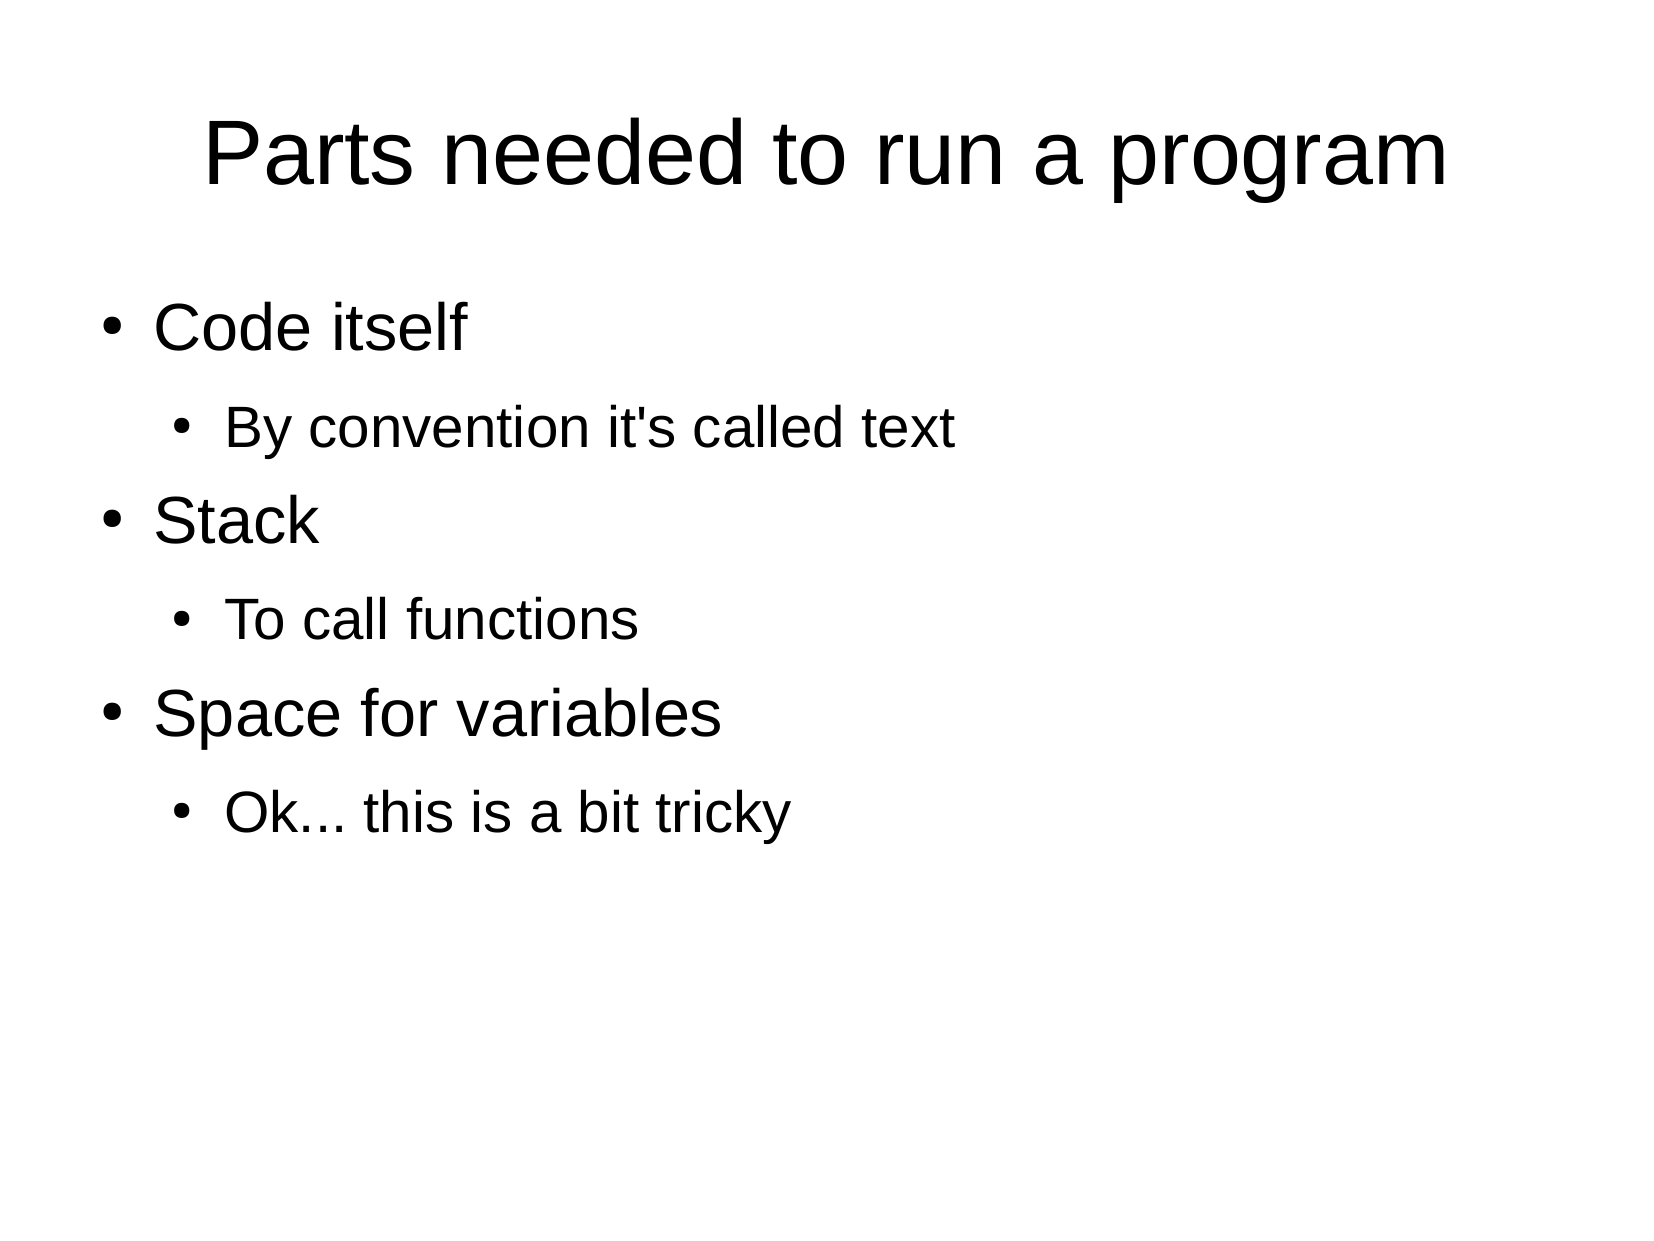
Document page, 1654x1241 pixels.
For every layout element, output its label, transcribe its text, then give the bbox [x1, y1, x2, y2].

list Code itself By convention it's called text Stack To call functions Space for variables Ok... this is a bit tricky [82, 290, 1571, 1010]
title Parts needed to run a program [82, 49, 1571, 257]
